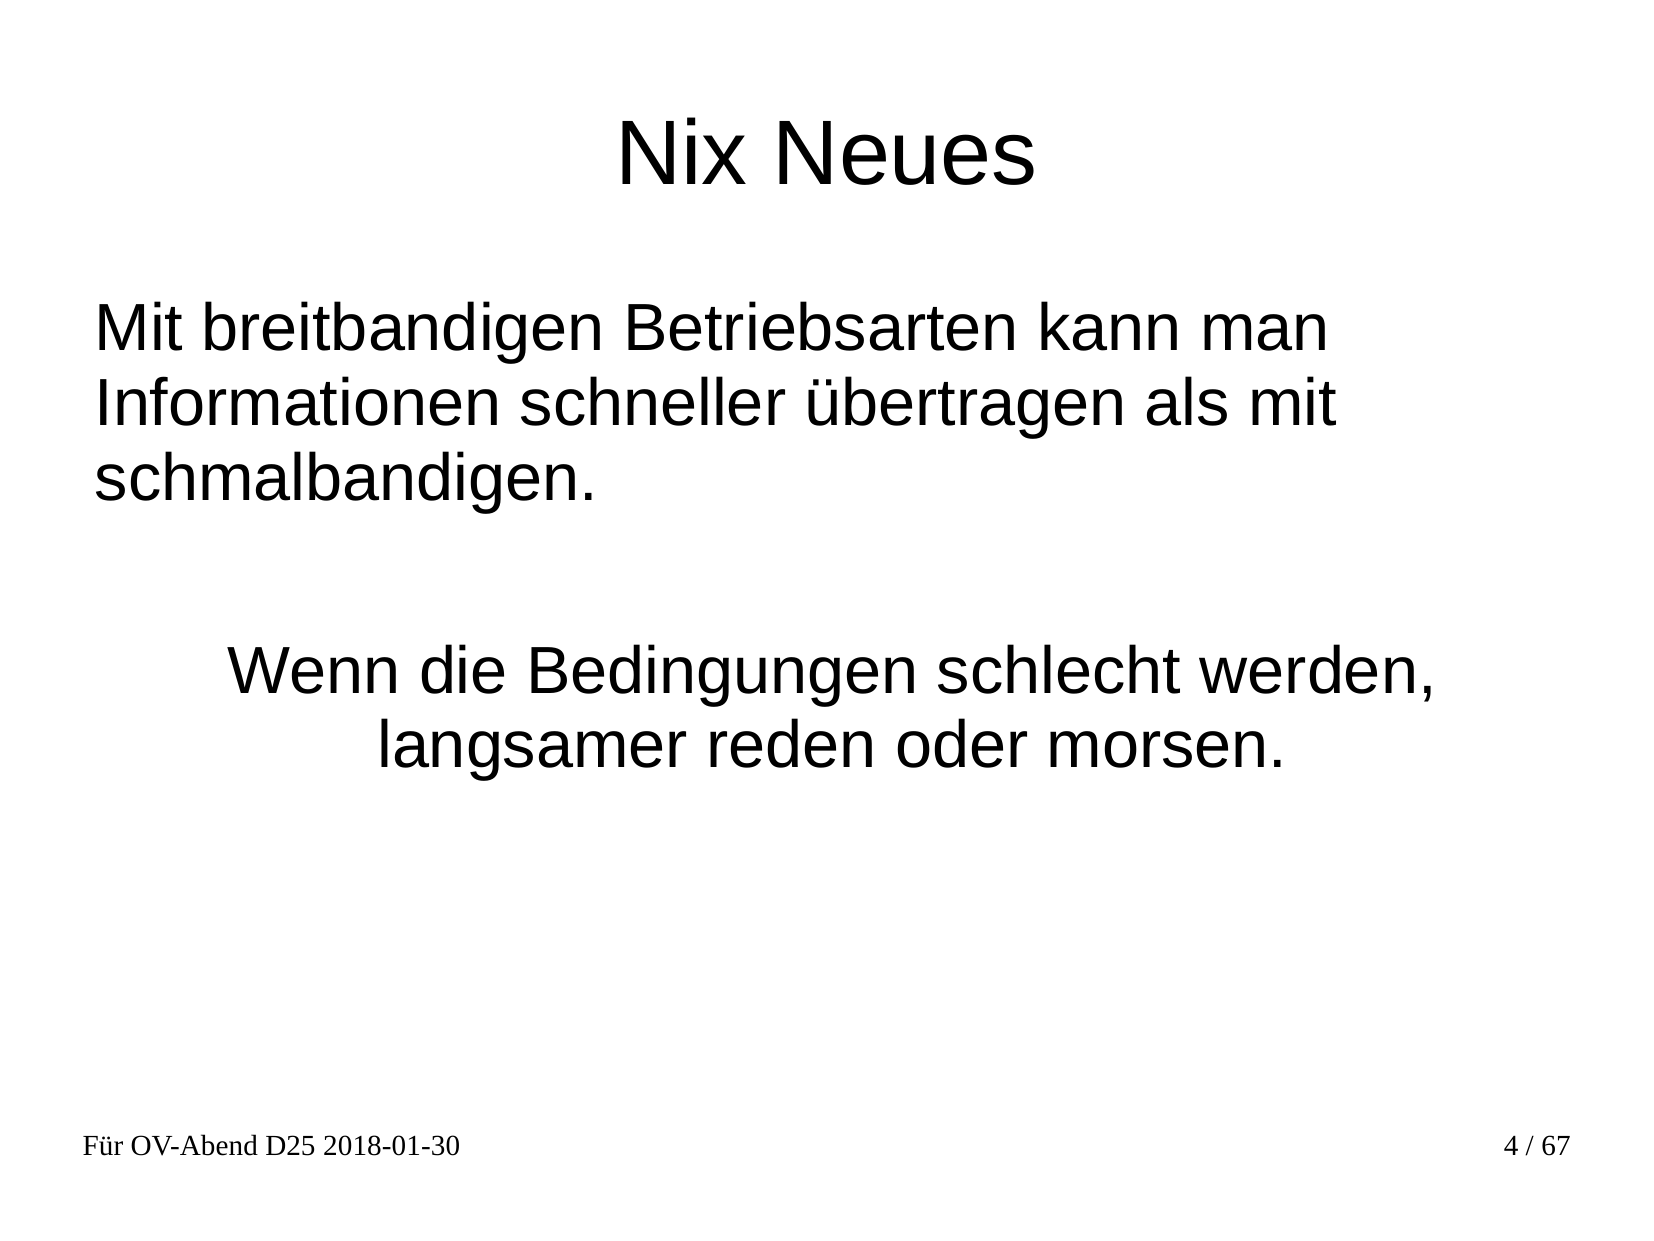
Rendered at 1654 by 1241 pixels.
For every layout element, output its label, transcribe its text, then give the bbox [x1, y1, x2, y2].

list Mit breitbandigen Betriebsarten kann man Informationen schneller übertragen als mit schmalbandigen. Wenn die Bedingungen schlecht werden, langsamer reden oder morsen. [94, 290, 1571, 910]
title Nix Neues [82, 49, 1571, 257]
